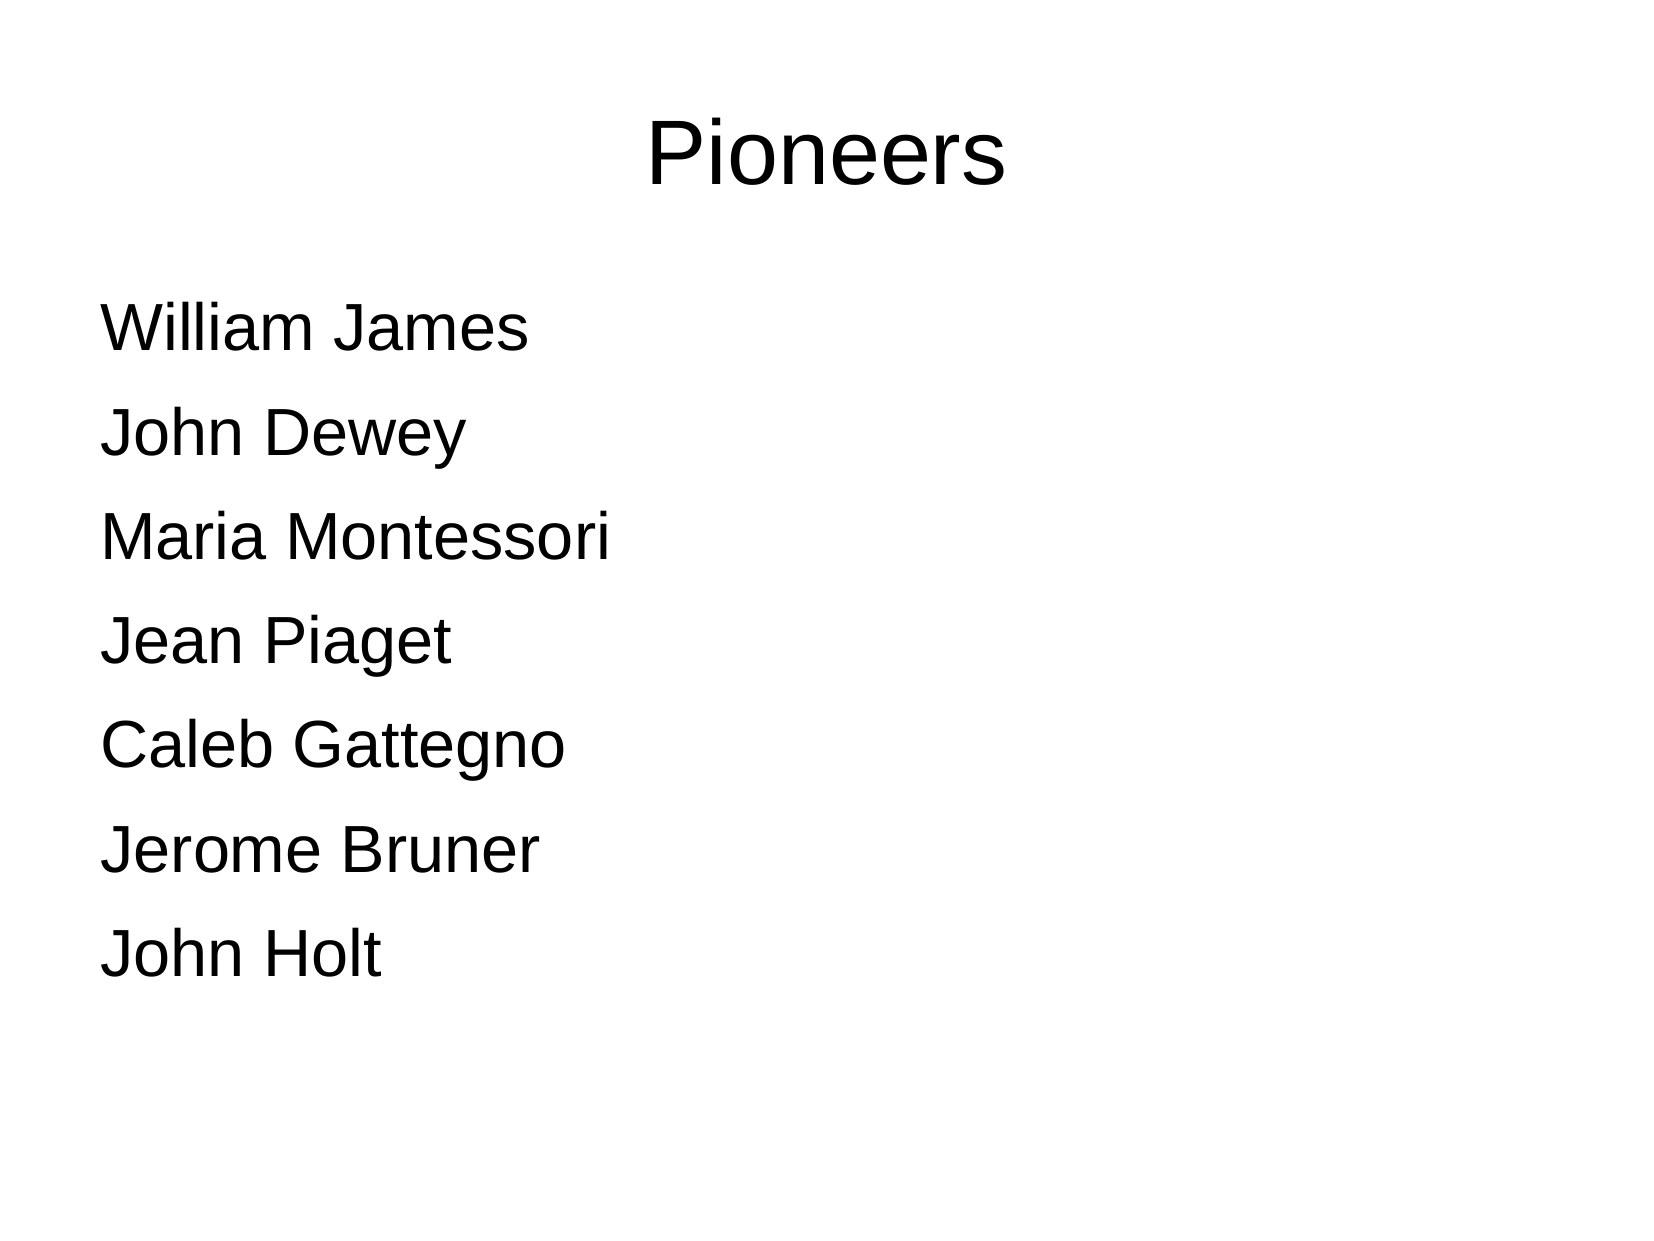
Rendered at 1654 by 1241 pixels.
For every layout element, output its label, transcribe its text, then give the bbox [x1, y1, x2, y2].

title Pioneers [82, 56, 1571, 250]
list William James John Dewey Maria Montessori Jean Piaget Caleb Gattegno Jerome Bruner John Holt [82, 290, 1571, 1094]
